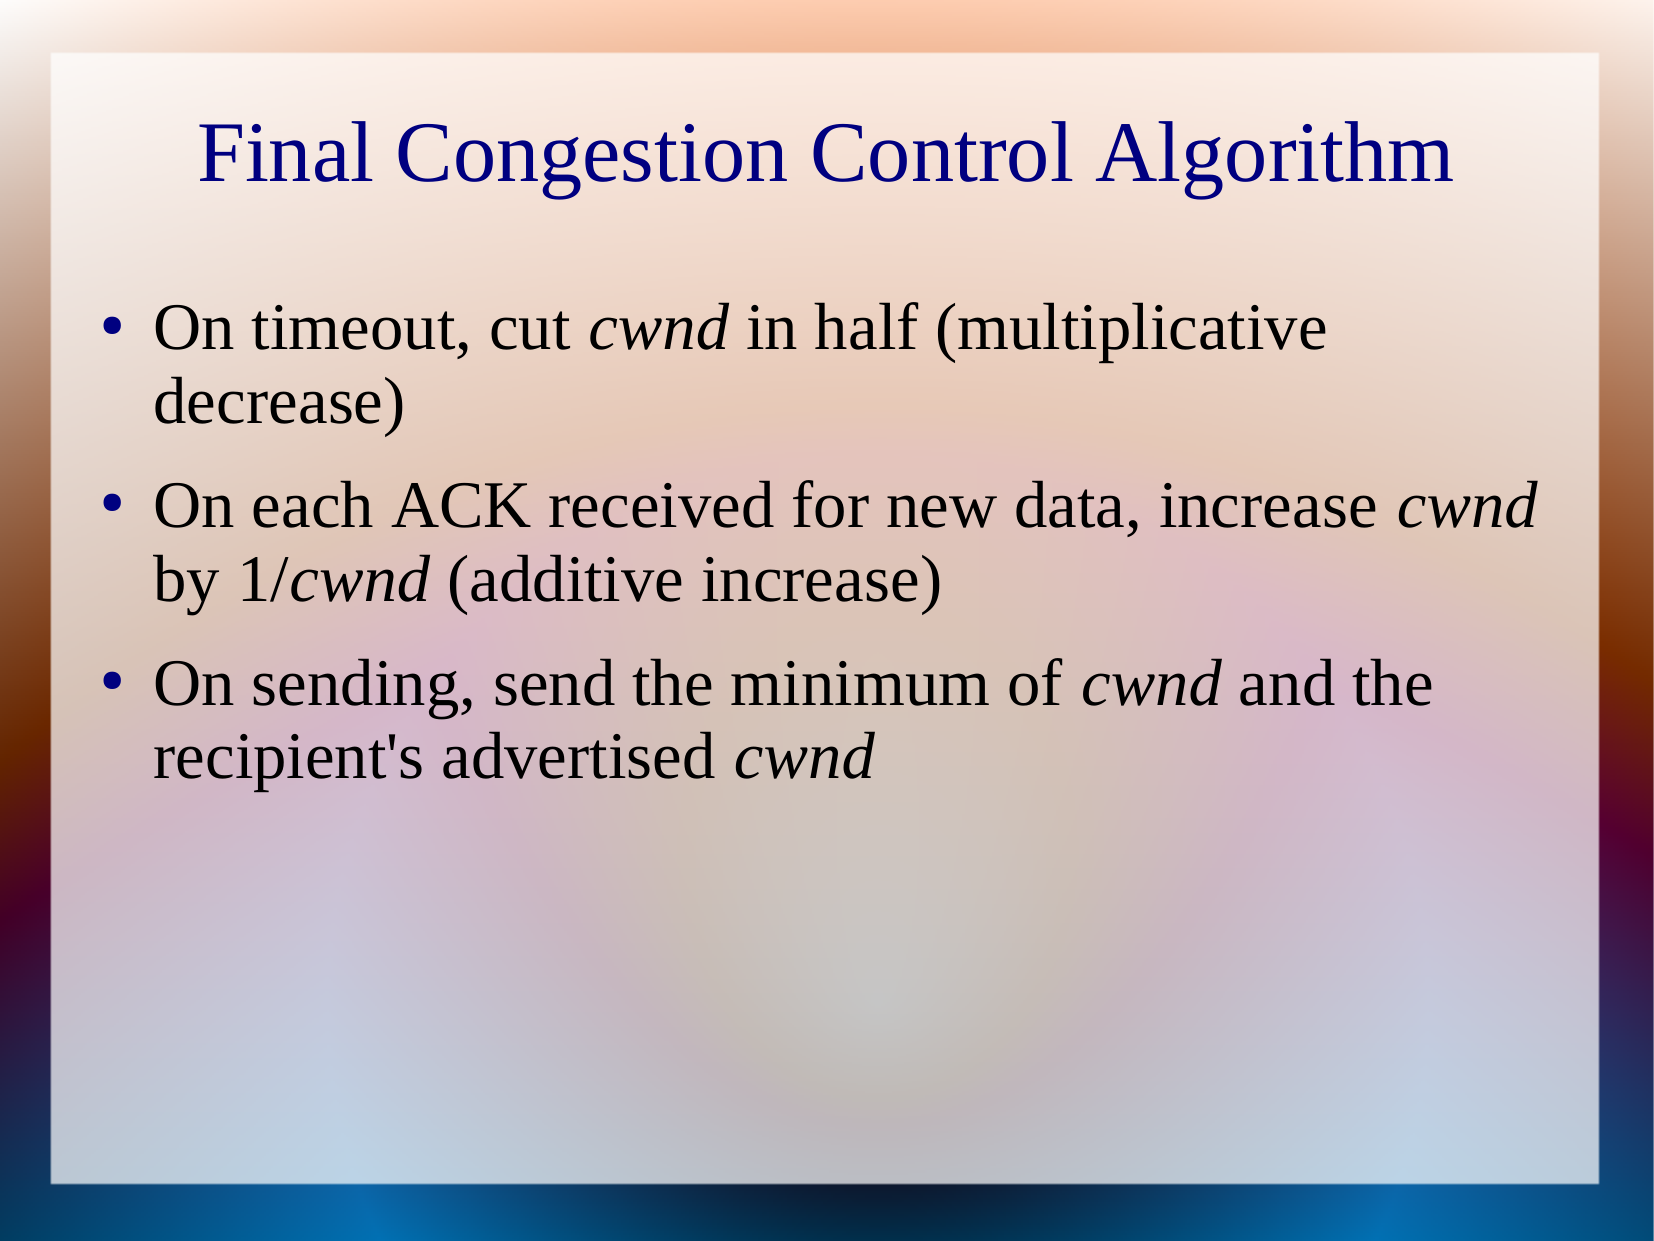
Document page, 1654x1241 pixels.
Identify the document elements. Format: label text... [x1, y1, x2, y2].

title Final Congestion Control Algorithm [82, 49, 1571, 257]
picture [0, 0, 1654, 1241]
list On timeout, cut cwnd in half (multiplicative decrease) On each ACK received for new data, increase cwnd by 1/cwnd (additive increase) On sending, send the minimum of cwnd and the recipient's advertised cwnd [82, 290, 1571, 1034]
